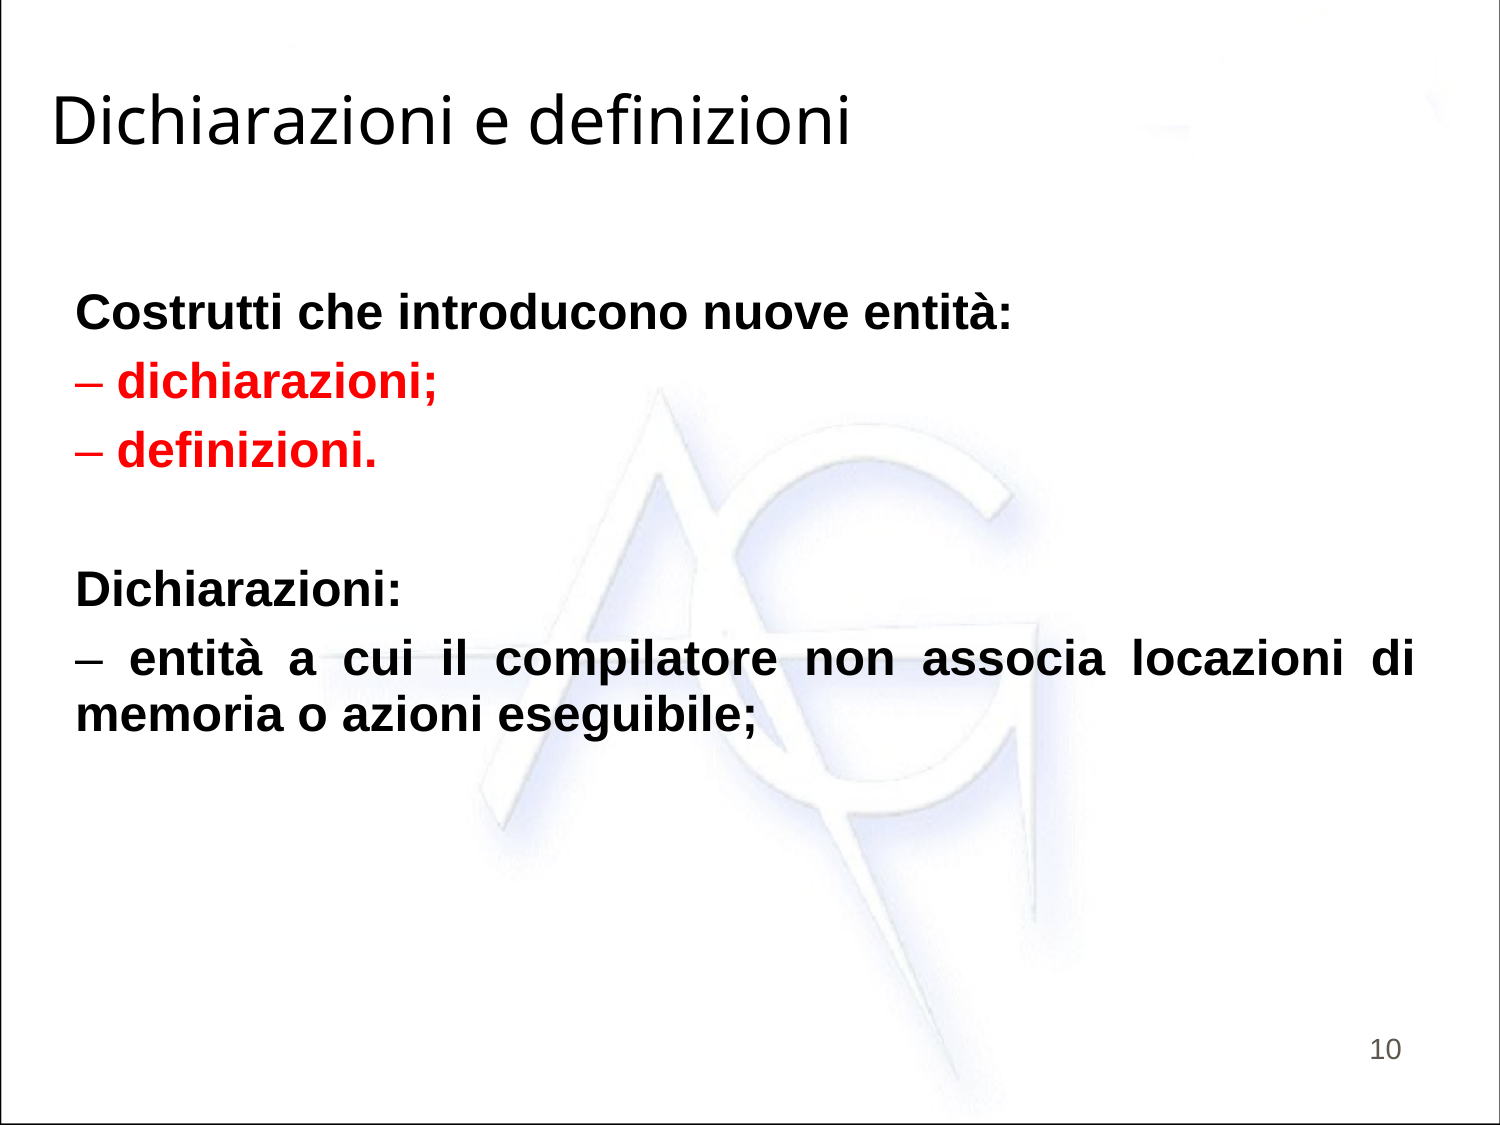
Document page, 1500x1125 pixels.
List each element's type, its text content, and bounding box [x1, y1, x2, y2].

picture [0, 0, 1500, 1125]
list Costrutti che introducono nuove entità: – dichiarazioni; – definizioni. Dichiarazioni: – entità a cui il compilatore non associa locazioni di memoria o azioni eseguibile; [74, 214, 1417, 943]
title Dichiarazioni e definizioni [49, 7, 1438, 231]
